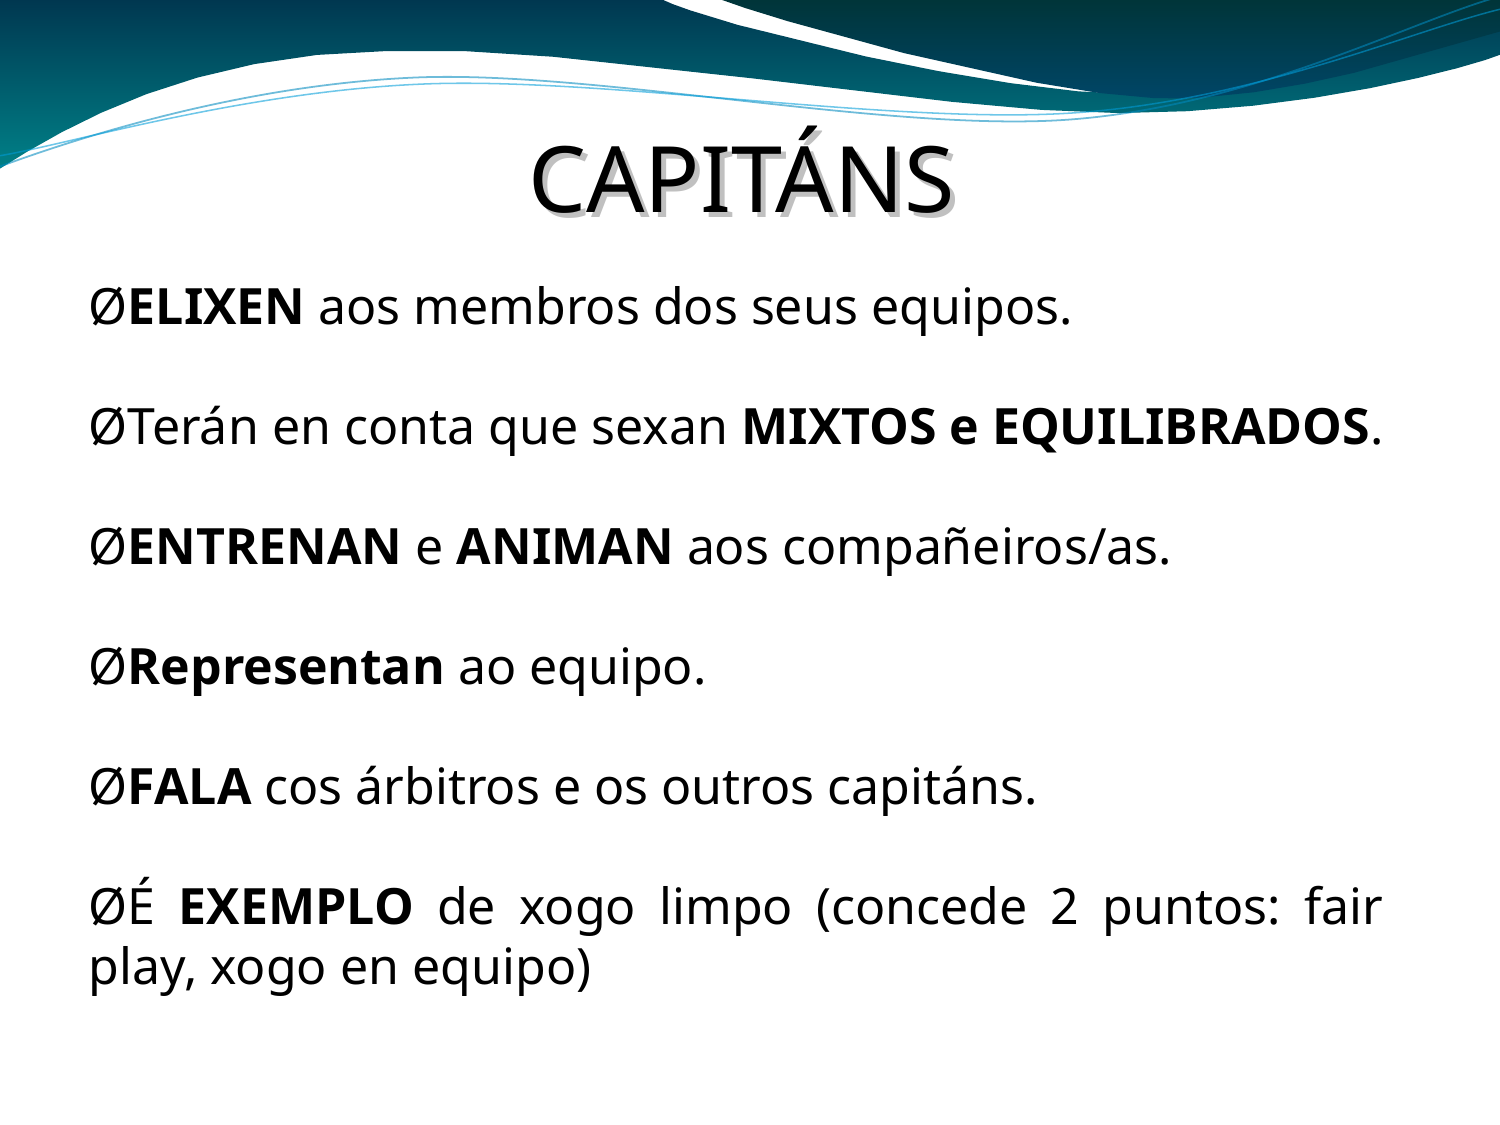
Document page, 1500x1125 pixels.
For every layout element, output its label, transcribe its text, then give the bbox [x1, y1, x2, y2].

text_box CAPITÁNS [452, 114, 1031, 239]
text_box ELIXEN aos membros dos seus equipos. Terán en conta que sexan MIXTOS e EQUILIBRADOS. ENTRENAN e ANIMAN aos compañeiros/as. Representan ao equipo. FALA cos árbitros e os outros capitáns. É EXEMPLO de xogo limpo (concede 2 puntos: fair play, xogo en equipo) [74, 267, 1409, 1010]
